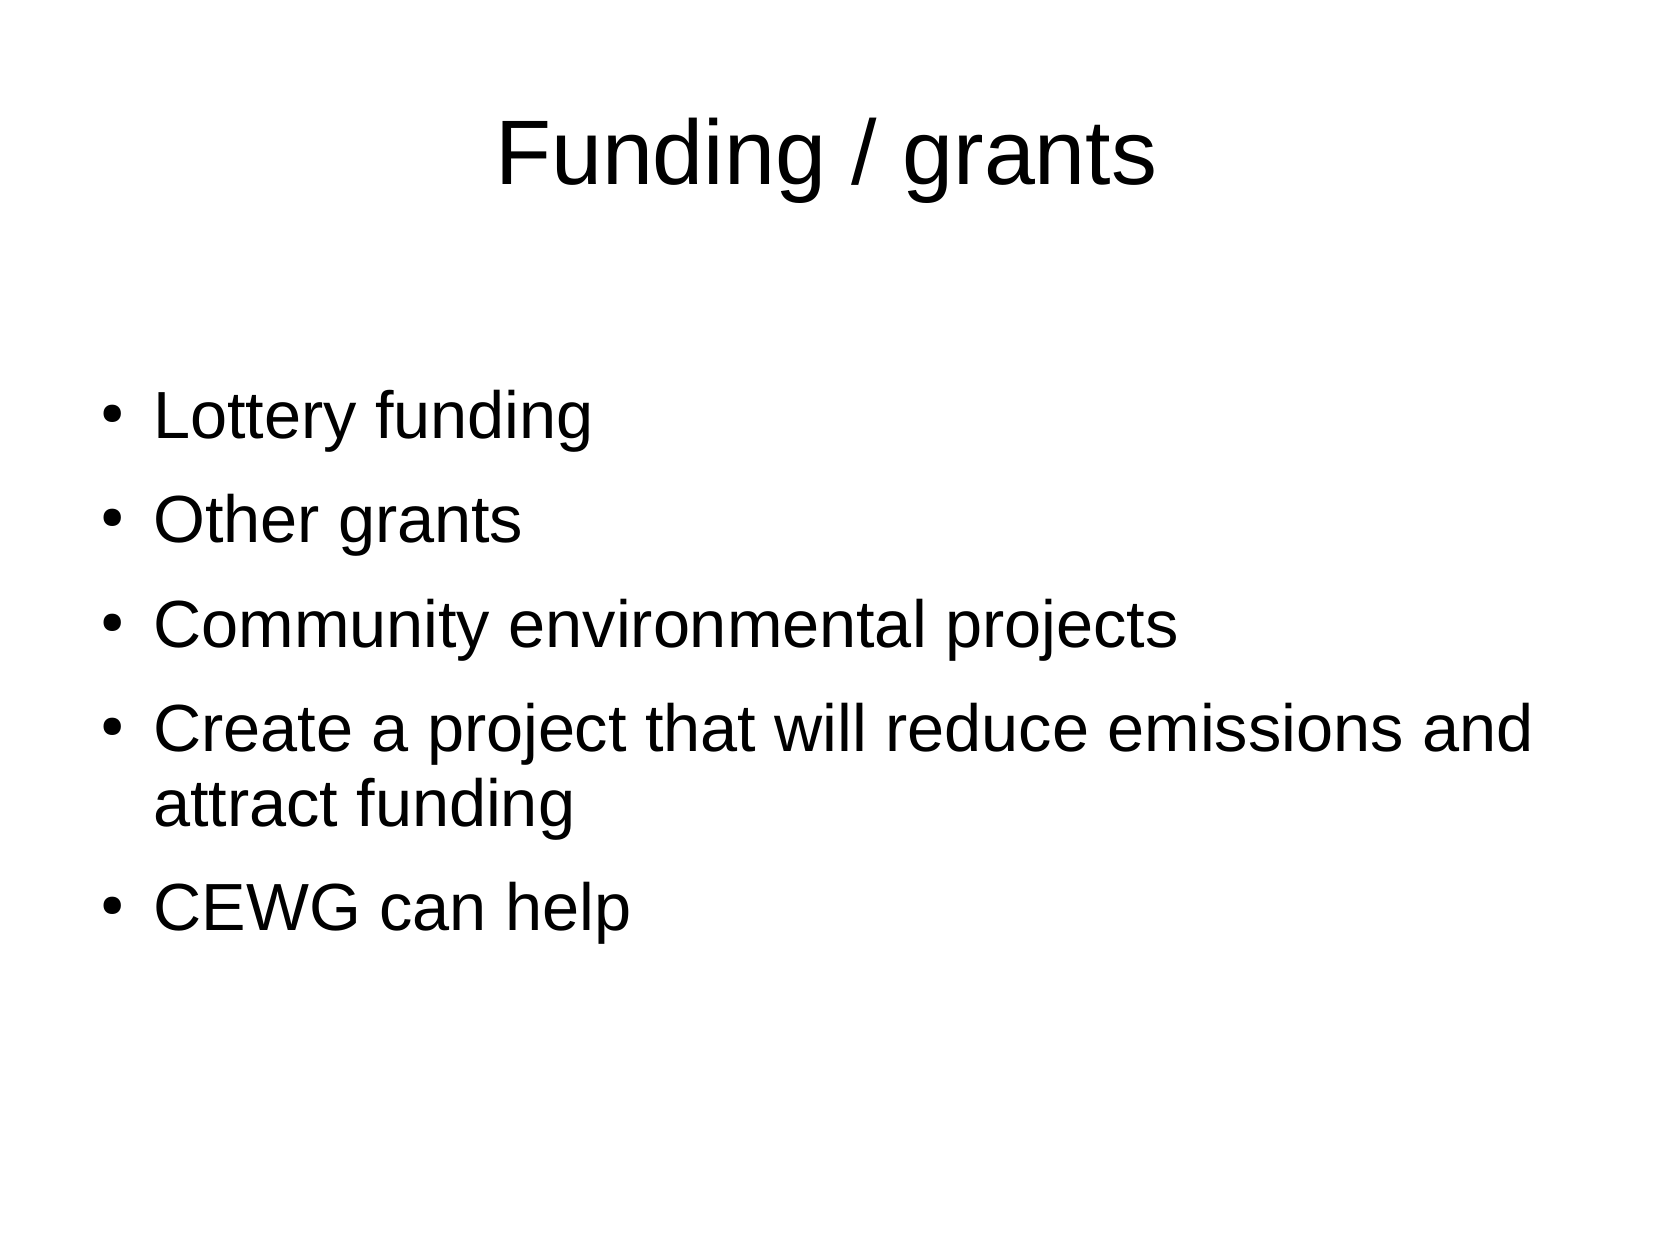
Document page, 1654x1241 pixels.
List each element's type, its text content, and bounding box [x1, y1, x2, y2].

title Funding / grants [82, 49, 1571, 257]
list Lottery funding Other grants Community environmental projects Create a project that will reduce emissions and attract funding CEWG can help [82, 377, 1571, 1010]
